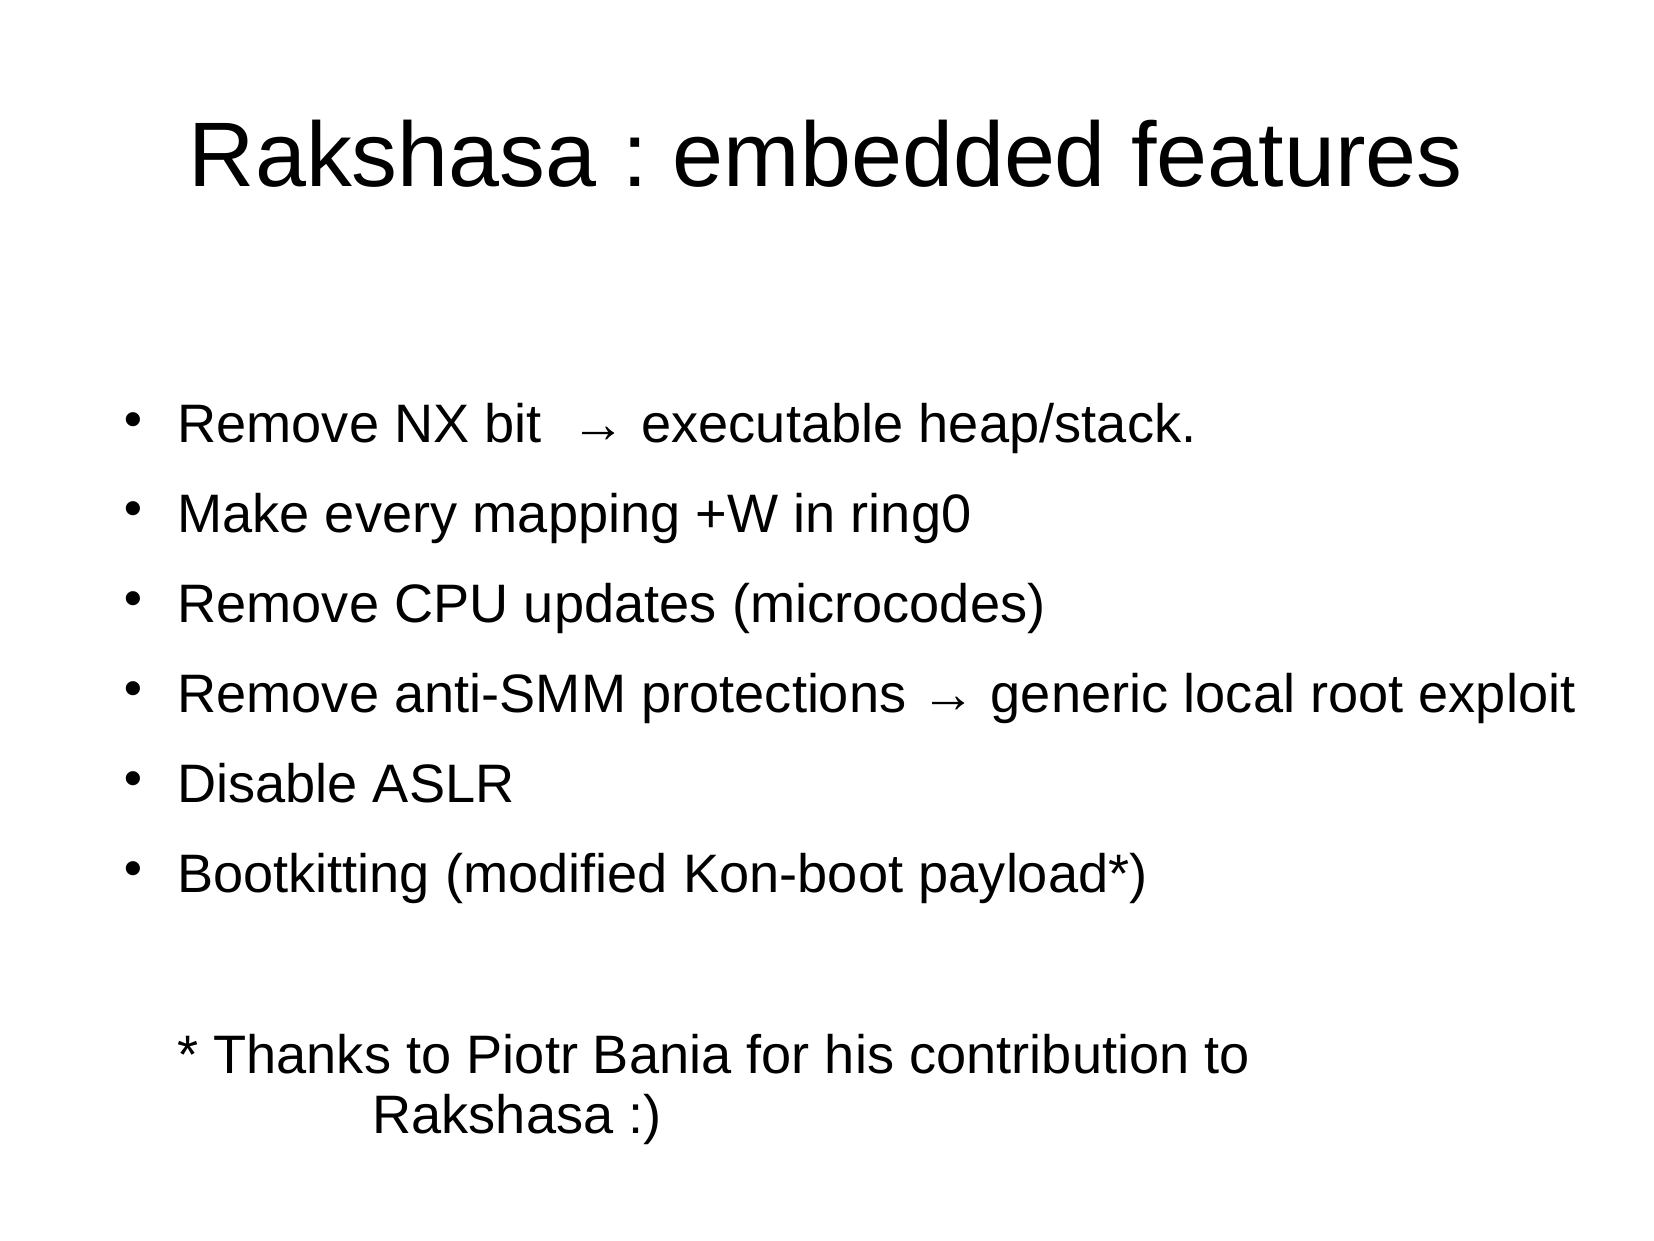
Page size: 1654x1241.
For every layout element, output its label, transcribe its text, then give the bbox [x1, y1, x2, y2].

title Rakshasa : embedded features [82, 49, 1571, 257]
list Remove NX bit → executable heap/stack. Make every mapping +W in ring0 Remove CPU updates (microcodes) Remove anti-SMM protections → generic local root exploit Disable ASLR Bootkitting (modified Kon-boot payload*) * Thanks to Piotr Bania for his contribution to Rakshasa :) [106, 389, 1595, 1209]
